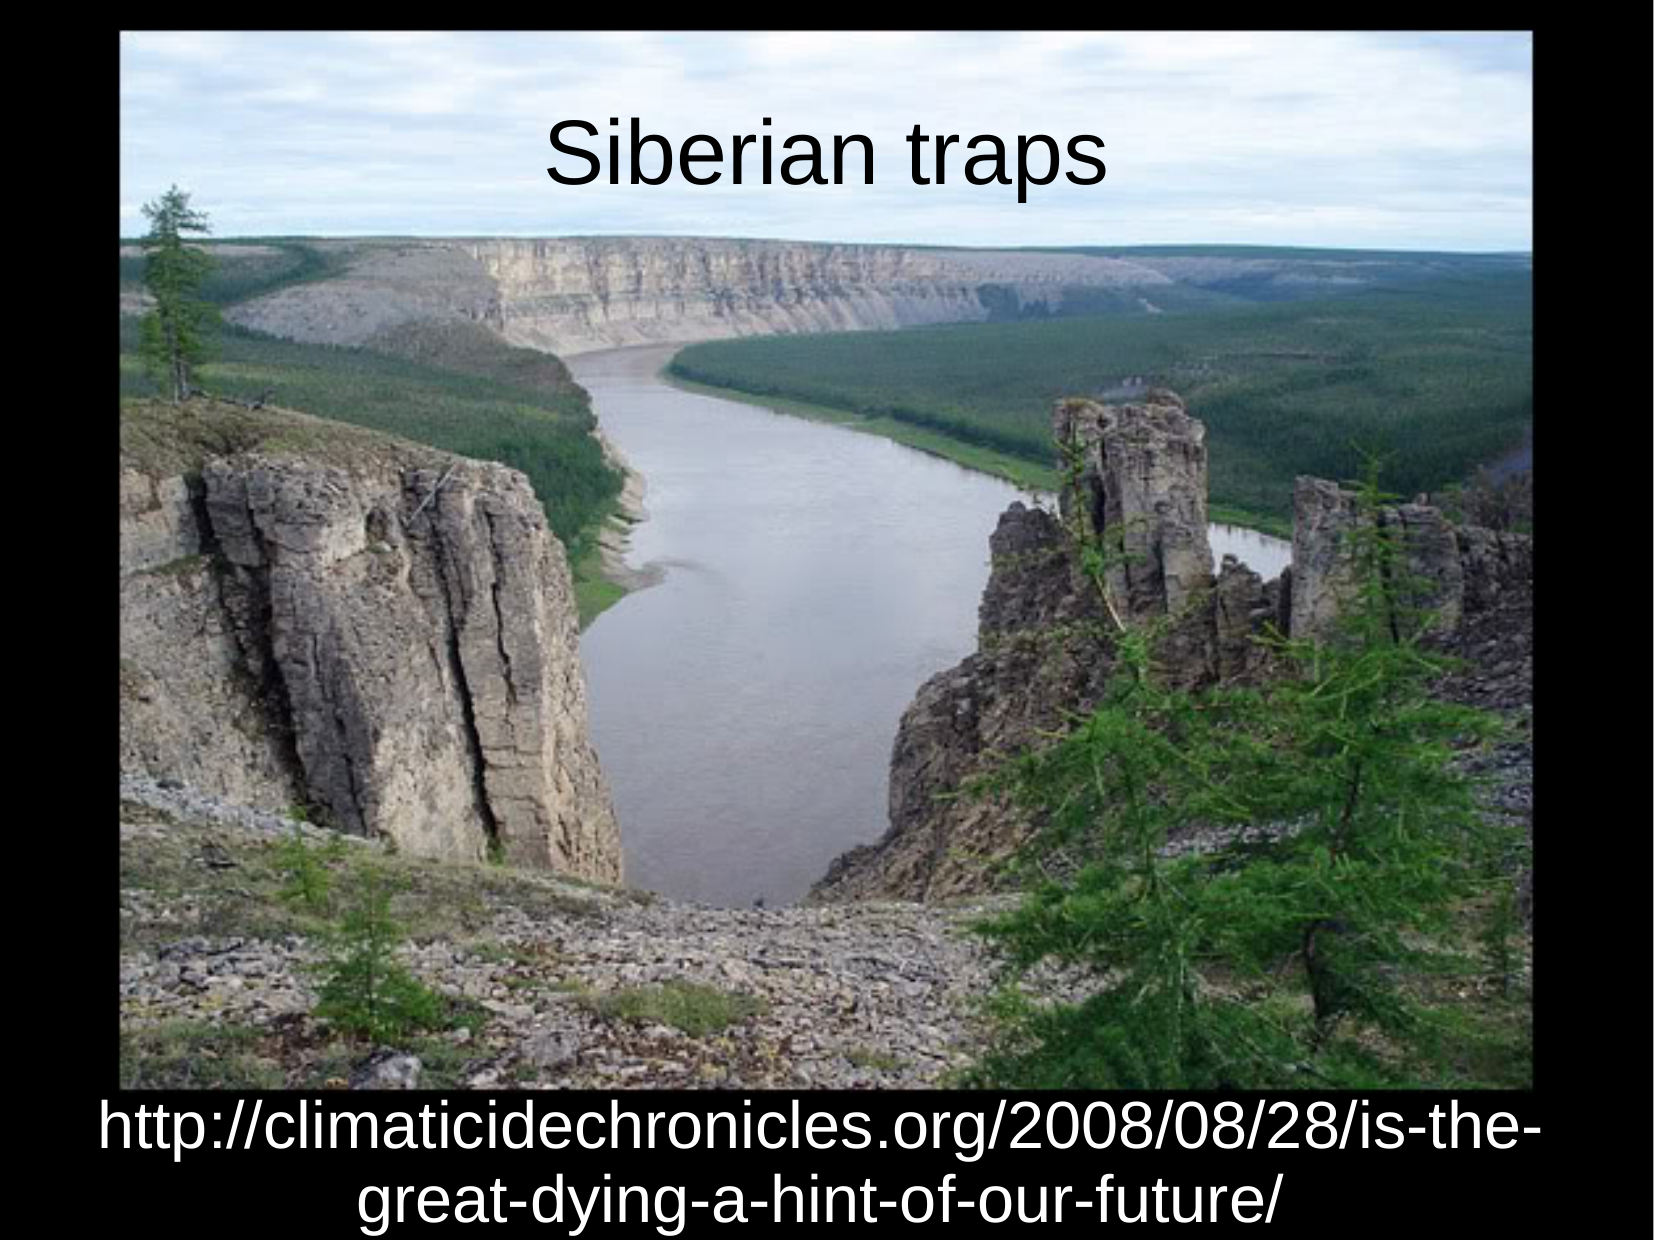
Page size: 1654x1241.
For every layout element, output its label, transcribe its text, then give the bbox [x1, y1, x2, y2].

text_box http://climaticidechronicles.org/2008/08/28/is-the-great-dying-a-hint-of-our-future/ [76, 1079, 1565, 1241]
picture [118, 29, 1536, 56]
title Siberian traps [82, 56, 1571, 250]
picture [118, 250, 1536, 1093]
